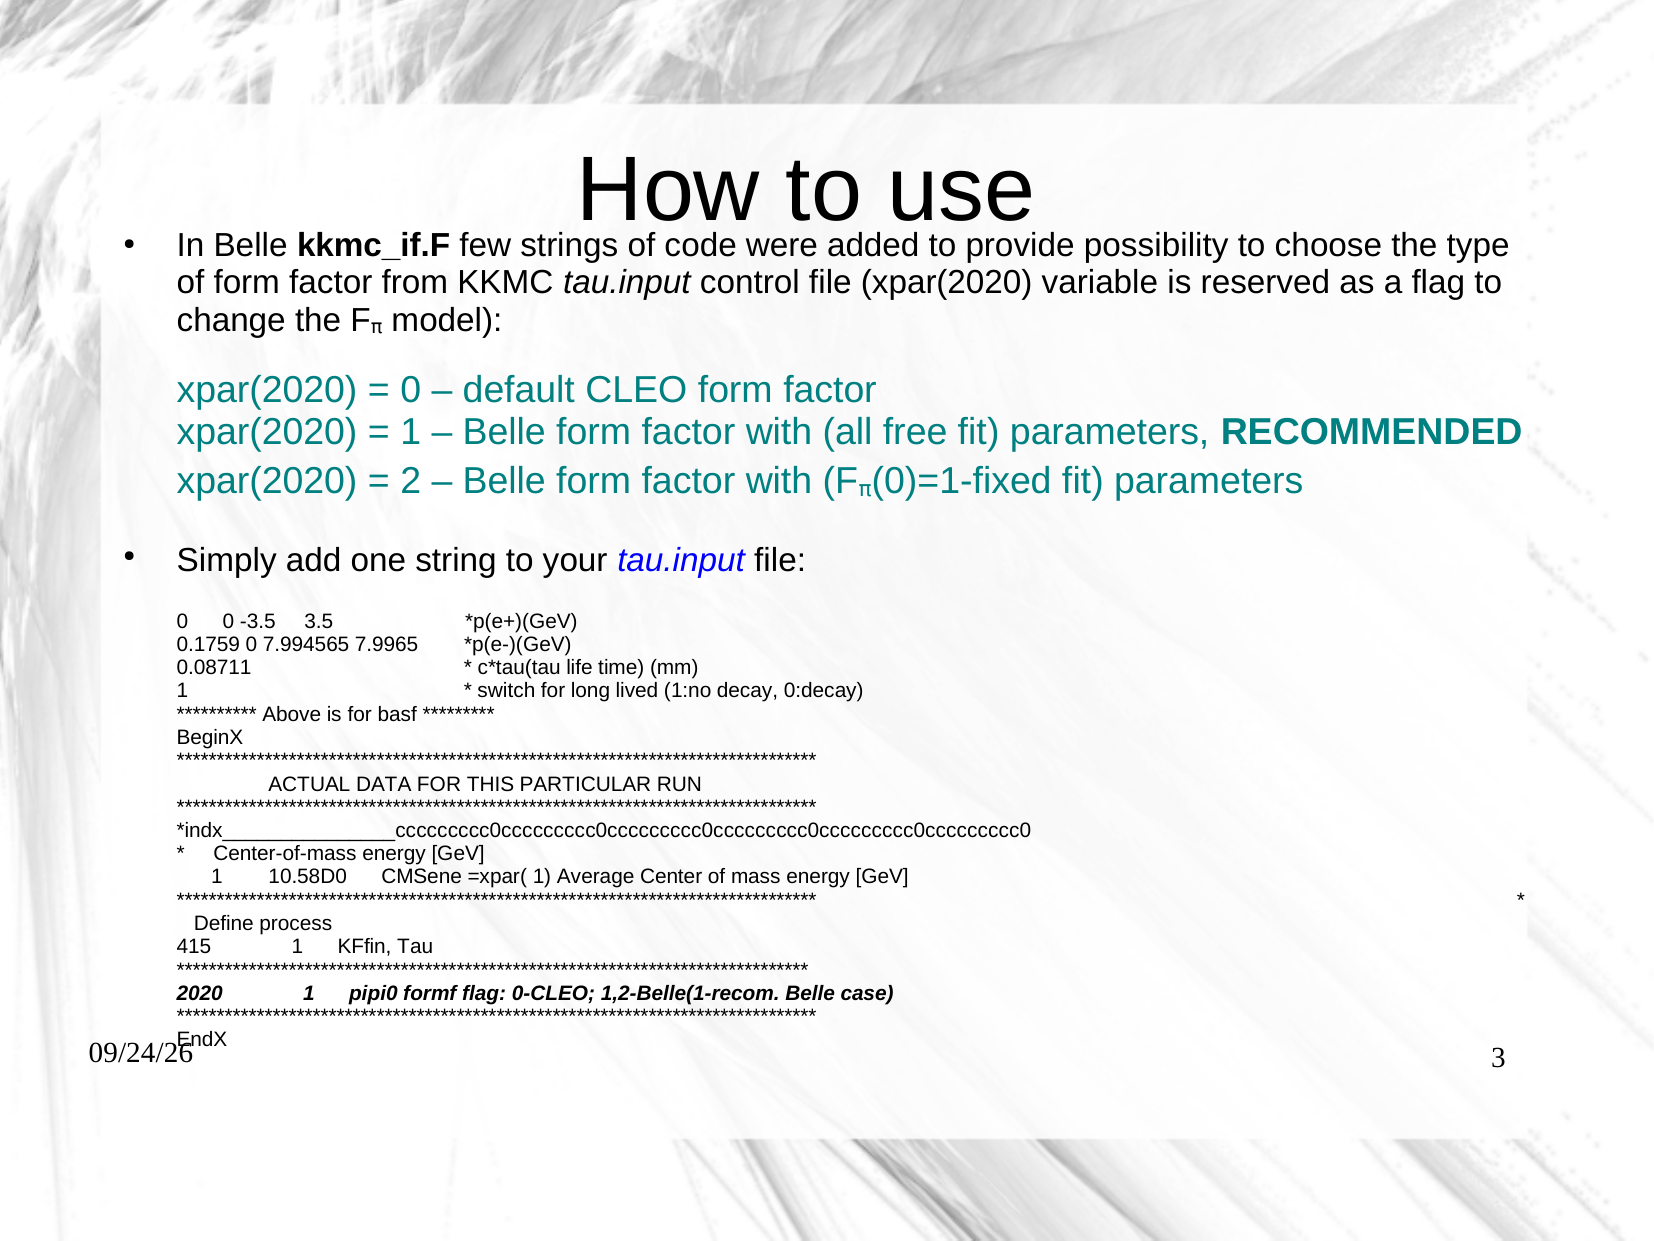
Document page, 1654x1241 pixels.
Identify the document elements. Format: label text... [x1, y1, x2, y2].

list In Belle kkmc_if.F few strings of code were added to provide possibility to choose the type of form factor from KKMC tau.input control file (xpar(2020) variable is reserved as a flag to change the Fπ model): xpar(2020) = 0 – default CLEO form factor xpar(2020) = 1 – Belle form factor with (all free fit) parameters, RECOMMENDED xpar(2020) = 2 – Belle form factor with (Fπ(0)=1-fixed fit) parameters Simply add one string to your tau.input file: 0 0 -3.5 3.5 *p(e+)(GeV) 0.1759 0 7.994565 7.9965 *p(e-)(GeV) 0.08711 * c*tau(tau life time) (mm) 1 * switch for long lived (1:no decay, 0:decay) ********** Above is for basf ********* BeginX ******************************************************************************** ACTUAL DATA FOR THIS PARTICULAR RUN ******************************************************************************** *indx_______________ccccccccc0ccccccccc0ccccccccc0ccccccccc0ccccccccc0ccccccccc0 * Center-of-mass energy [GeV] 1 10.58D0 CMSene =xpar( 1) Average Center of mass energy [GeV] ******************************************************************************** * Define process 415 1 KFfin, Tau ******************************************************************************* 2020 1 pipi0 formf flag: 0-CLEO; 1,2-Belle(1-recom. Belle case) ******************************************************************************** EndX [105, 226, 1538, 1074]
title How to use [112, 112, 1501, 226]
picture [0, 0, 1654, 1241]
